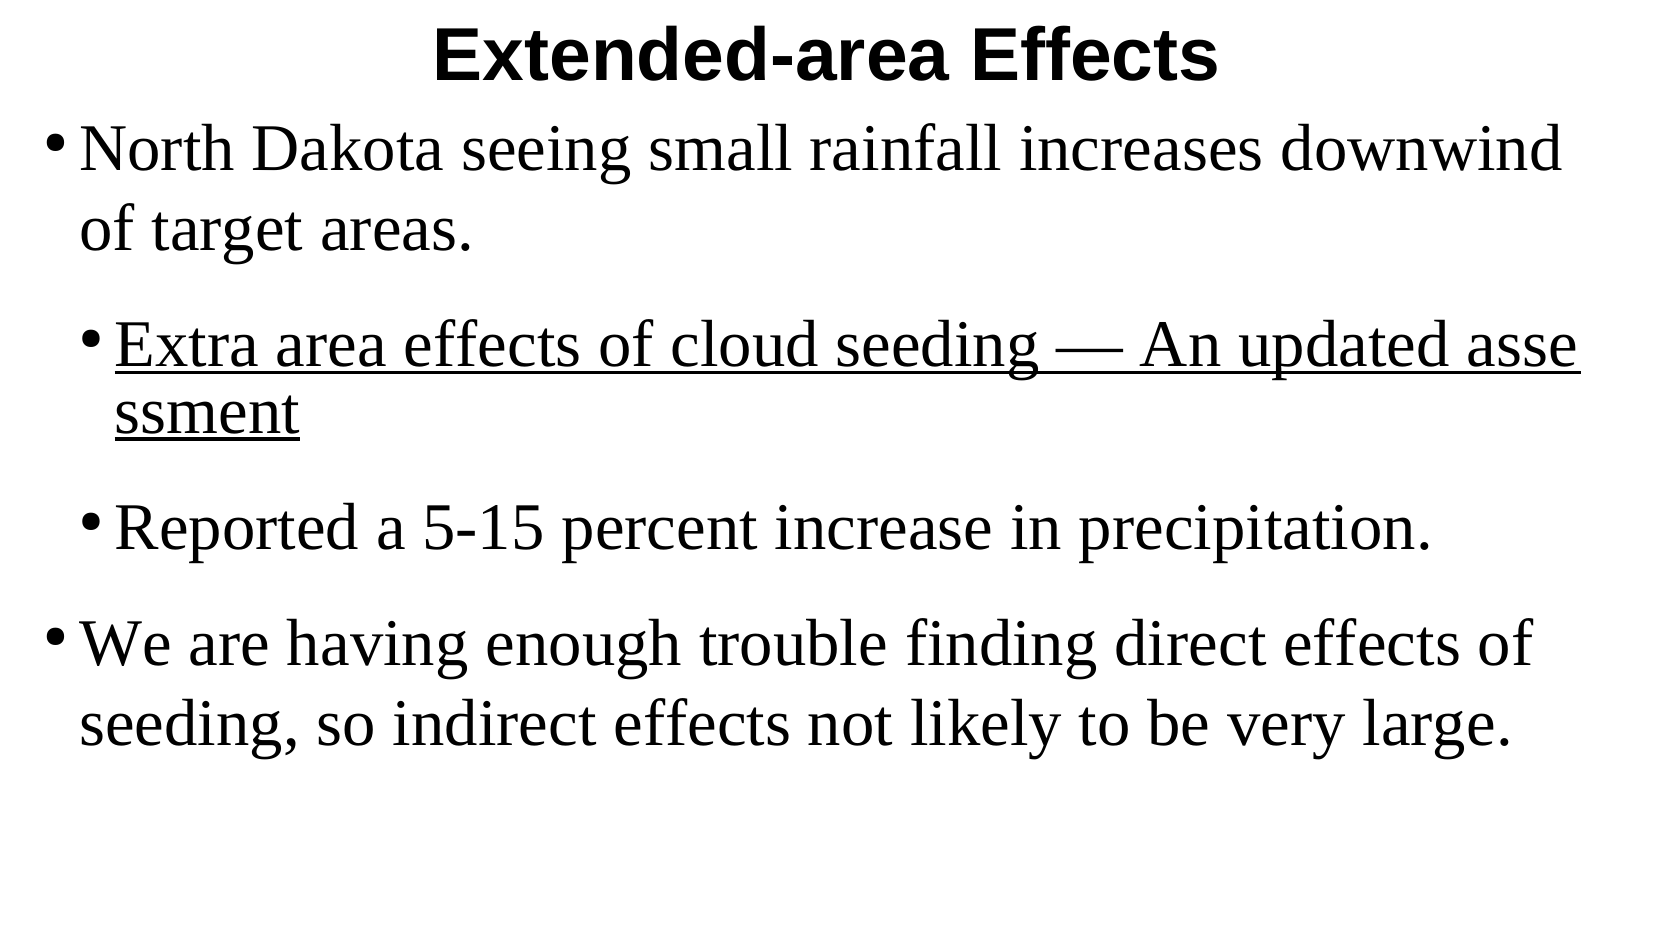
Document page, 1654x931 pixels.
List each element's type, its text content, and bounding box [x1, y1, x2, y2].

title Extended-area Effects [0, 5, 1654, 107]
text_box North Dakota seeing small rainfall increases downwind of target areas. Extra area effects of cloud seeding — An updated assessment Reported a 5-15 percent increase in precipitation. We are having enough trouble finding direct effects of seeding, so indirect effects not likely to be very large. [28, 96, 1613, 863]
